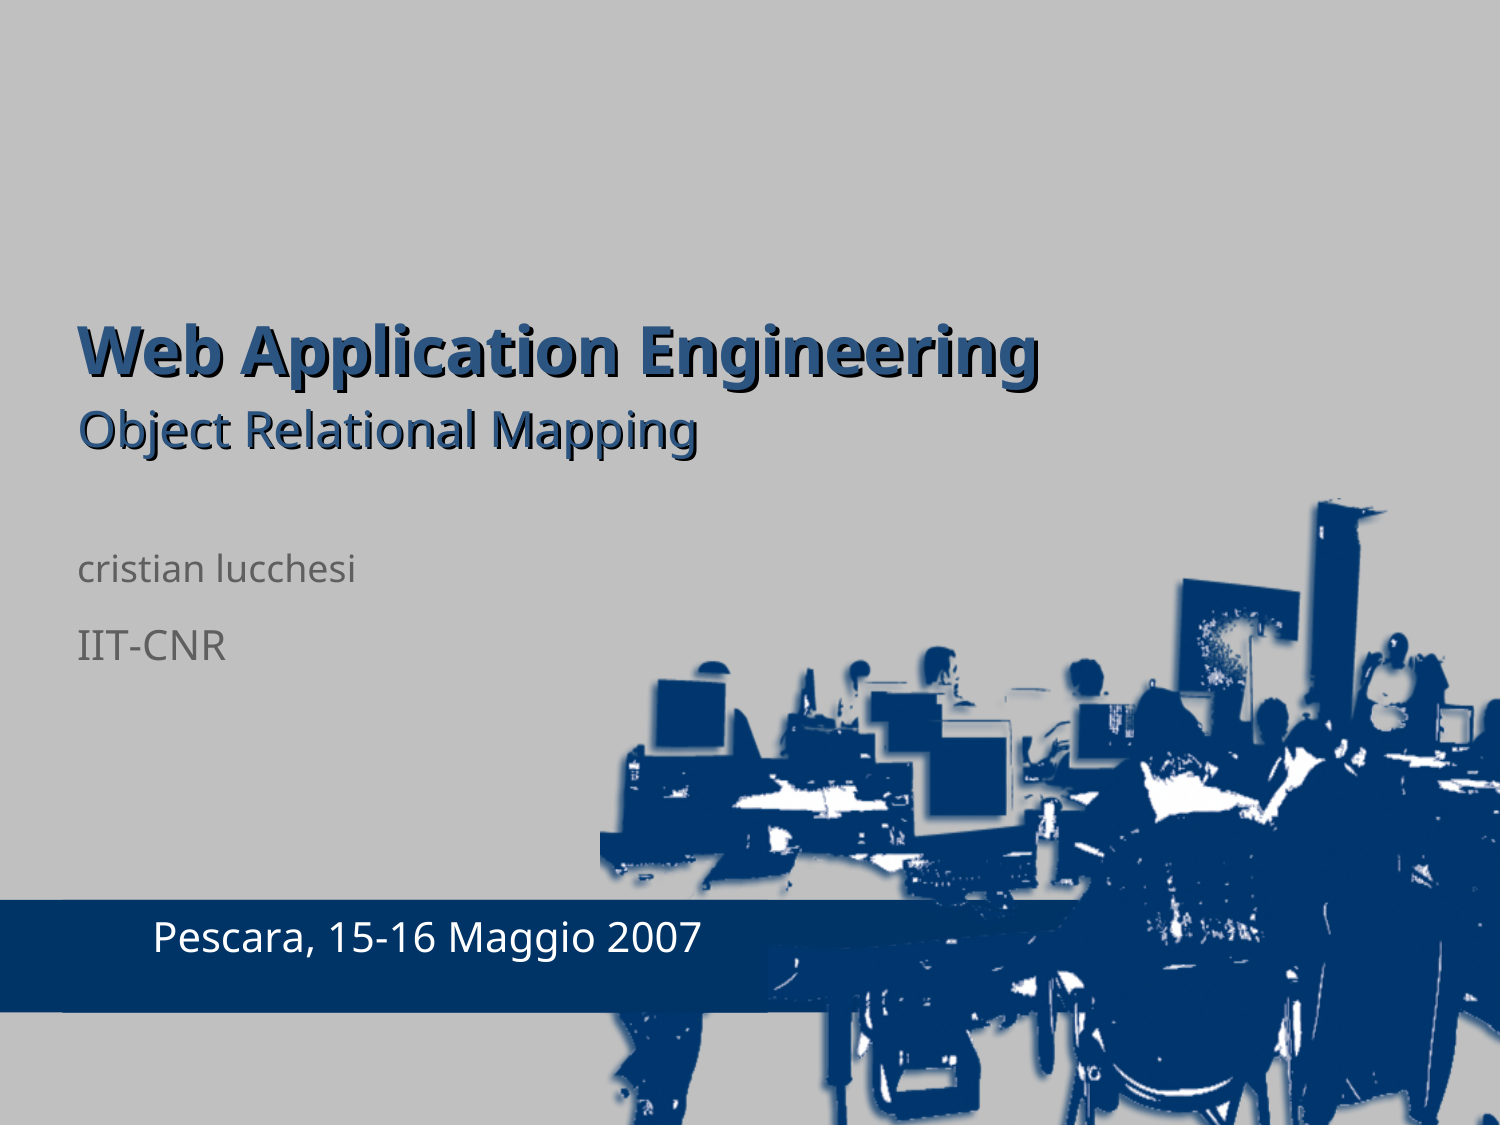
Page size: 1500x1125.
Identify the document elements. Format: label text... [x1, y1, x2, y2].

subtitle Pescara, 15-16 Maggio 2007 [62, 899, 768, 1013]
title Web Application Engineering Object Relational Mapping cristian lucchesi IIT-CNR [62, 312, 1211, 663]
picture [600, 498, 1500, 1125]
